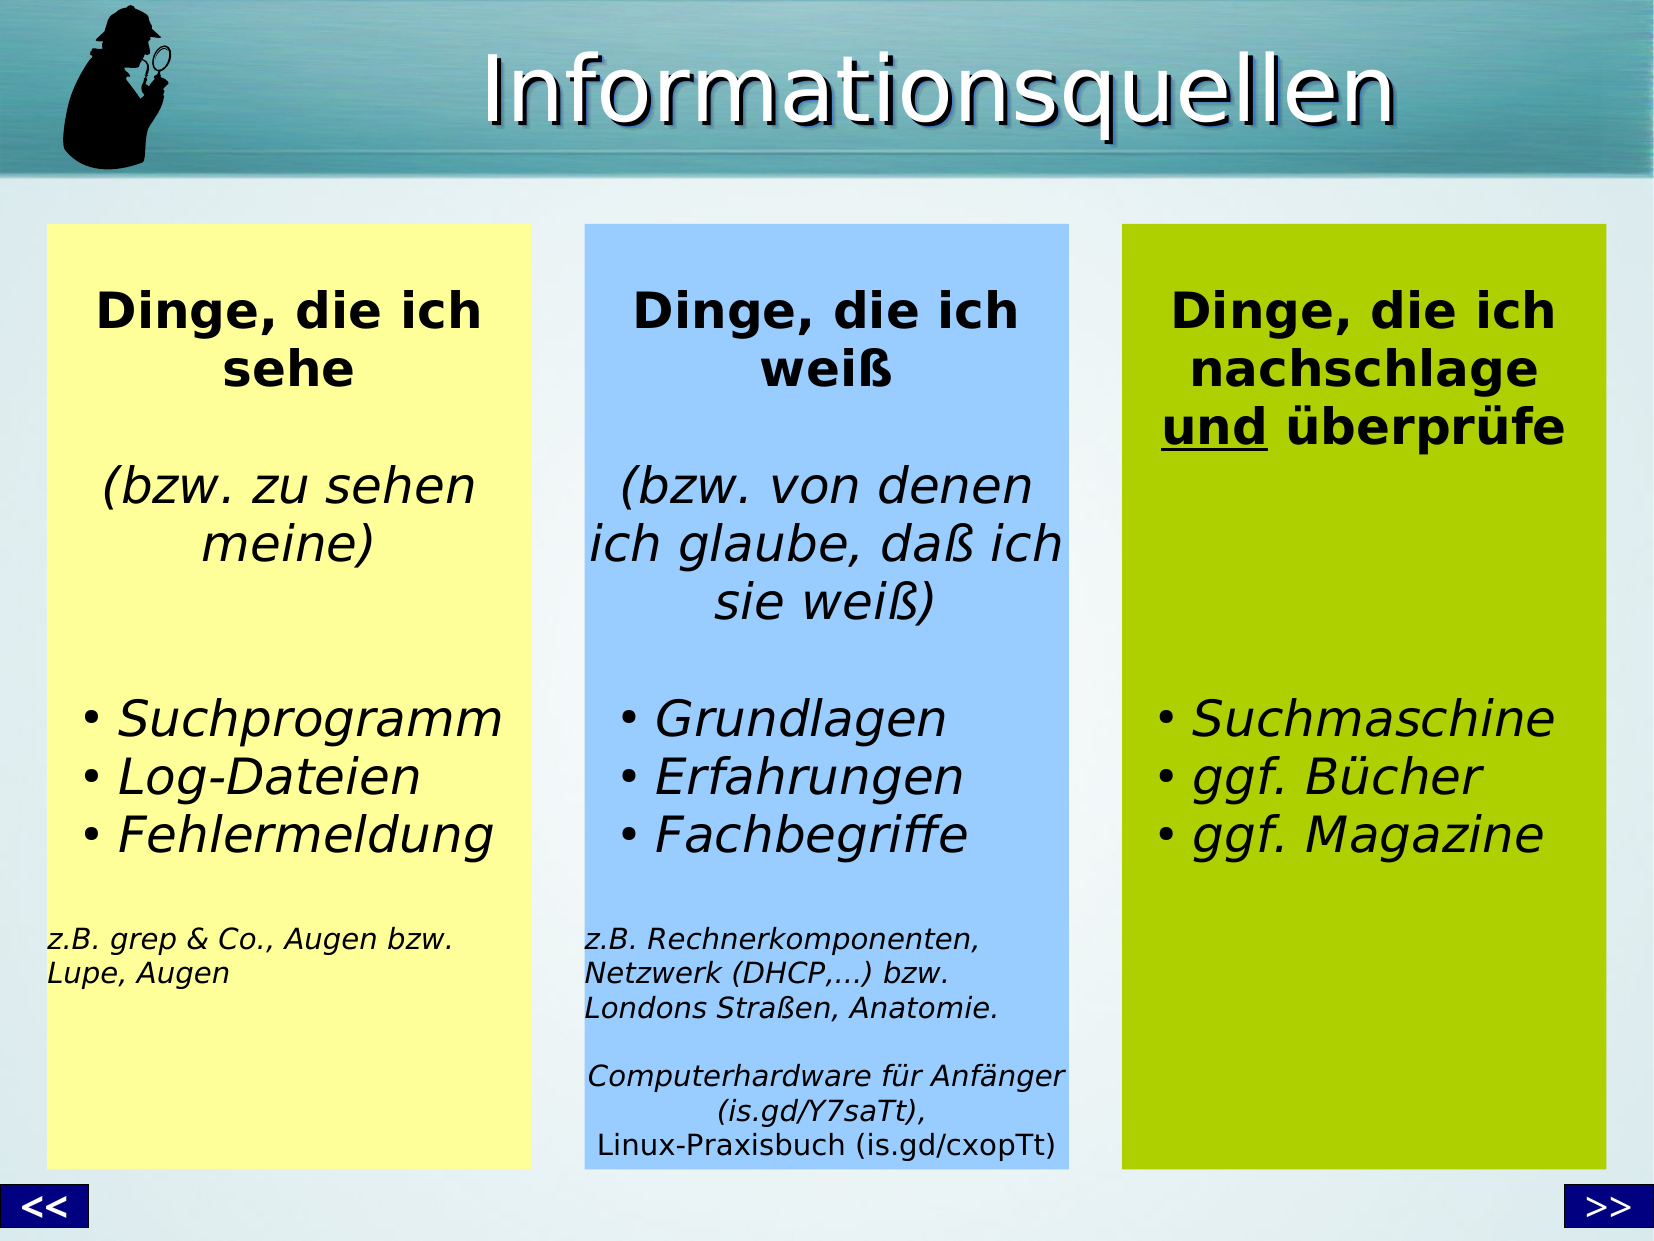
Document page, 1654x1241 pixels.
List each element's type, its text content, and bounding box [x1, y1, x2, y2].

picture [0, 0, 1654, 1241]
text_box Dinge, die ich nachschlage und überprüfe Suchmaschine ggf. Bücher ggf. Magazine [1122, 223, 1607, 1170]
text_box Dinge, die ich sehe (bzw. zu sehen meine) Suchprogramm Log-Dateien Fehlermeldung z.B. grep & Co., Augen bzw. Lupe, Augen [47, 223, 532, 1170]
text_box Dinge, die ich weiß (bzw. von denen ich glaube, daß ich sie weiß) Grundlagen Erfahrungen Fachbegriffe z.B. Rechnerkomponenten, Netzwerk (DHCP,...) bzw. Londons Straßen, Anatomie. Computerhardware für Anfänger (is.gd/Y7saTt), Linux-Praxisbuch (is.gd/cxopTt) [584, 223, 1069, 1170]
title Informationsquellen [224, 2, 1654, 178]
